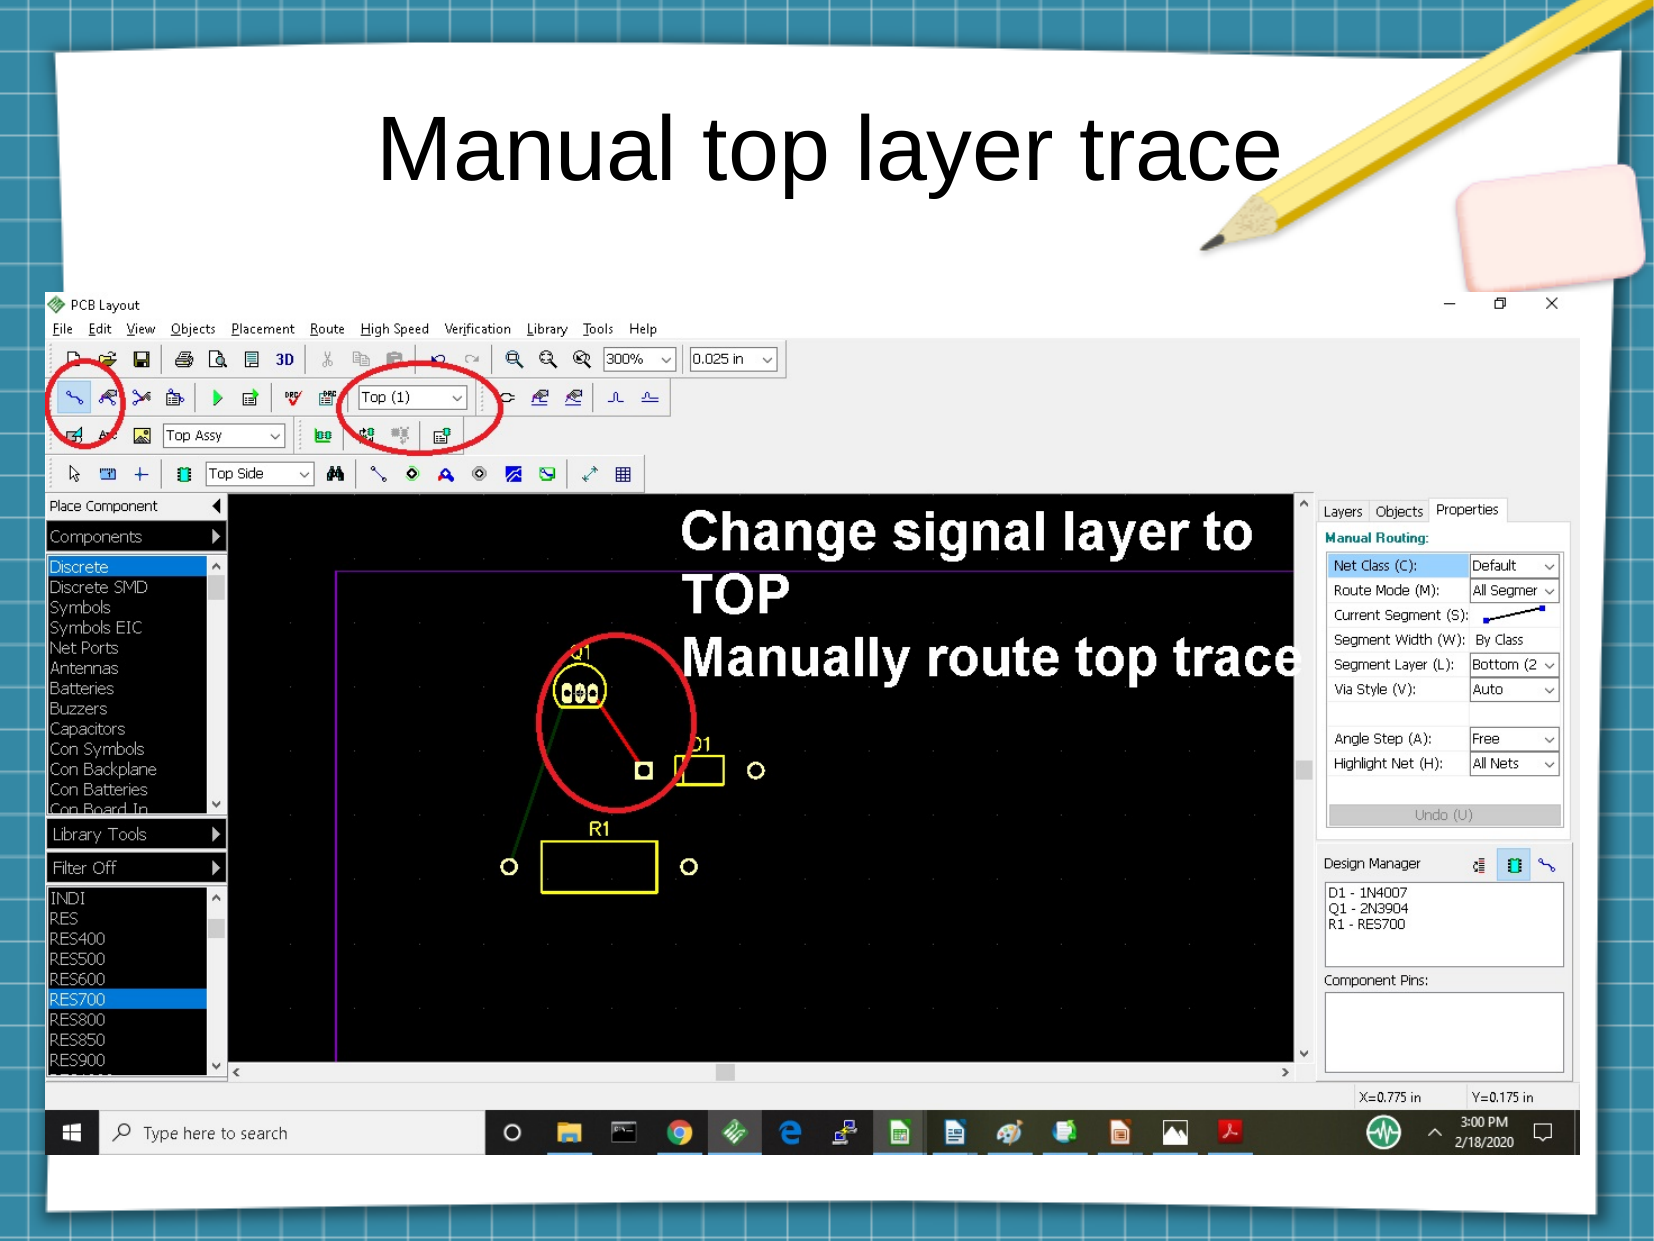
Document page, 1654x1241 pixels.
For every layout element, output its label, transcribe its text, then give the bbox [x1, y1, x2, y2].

title Manual top layer trace [86, 45, 1576, 253]
picture [0, 0, 1654, 1241]
